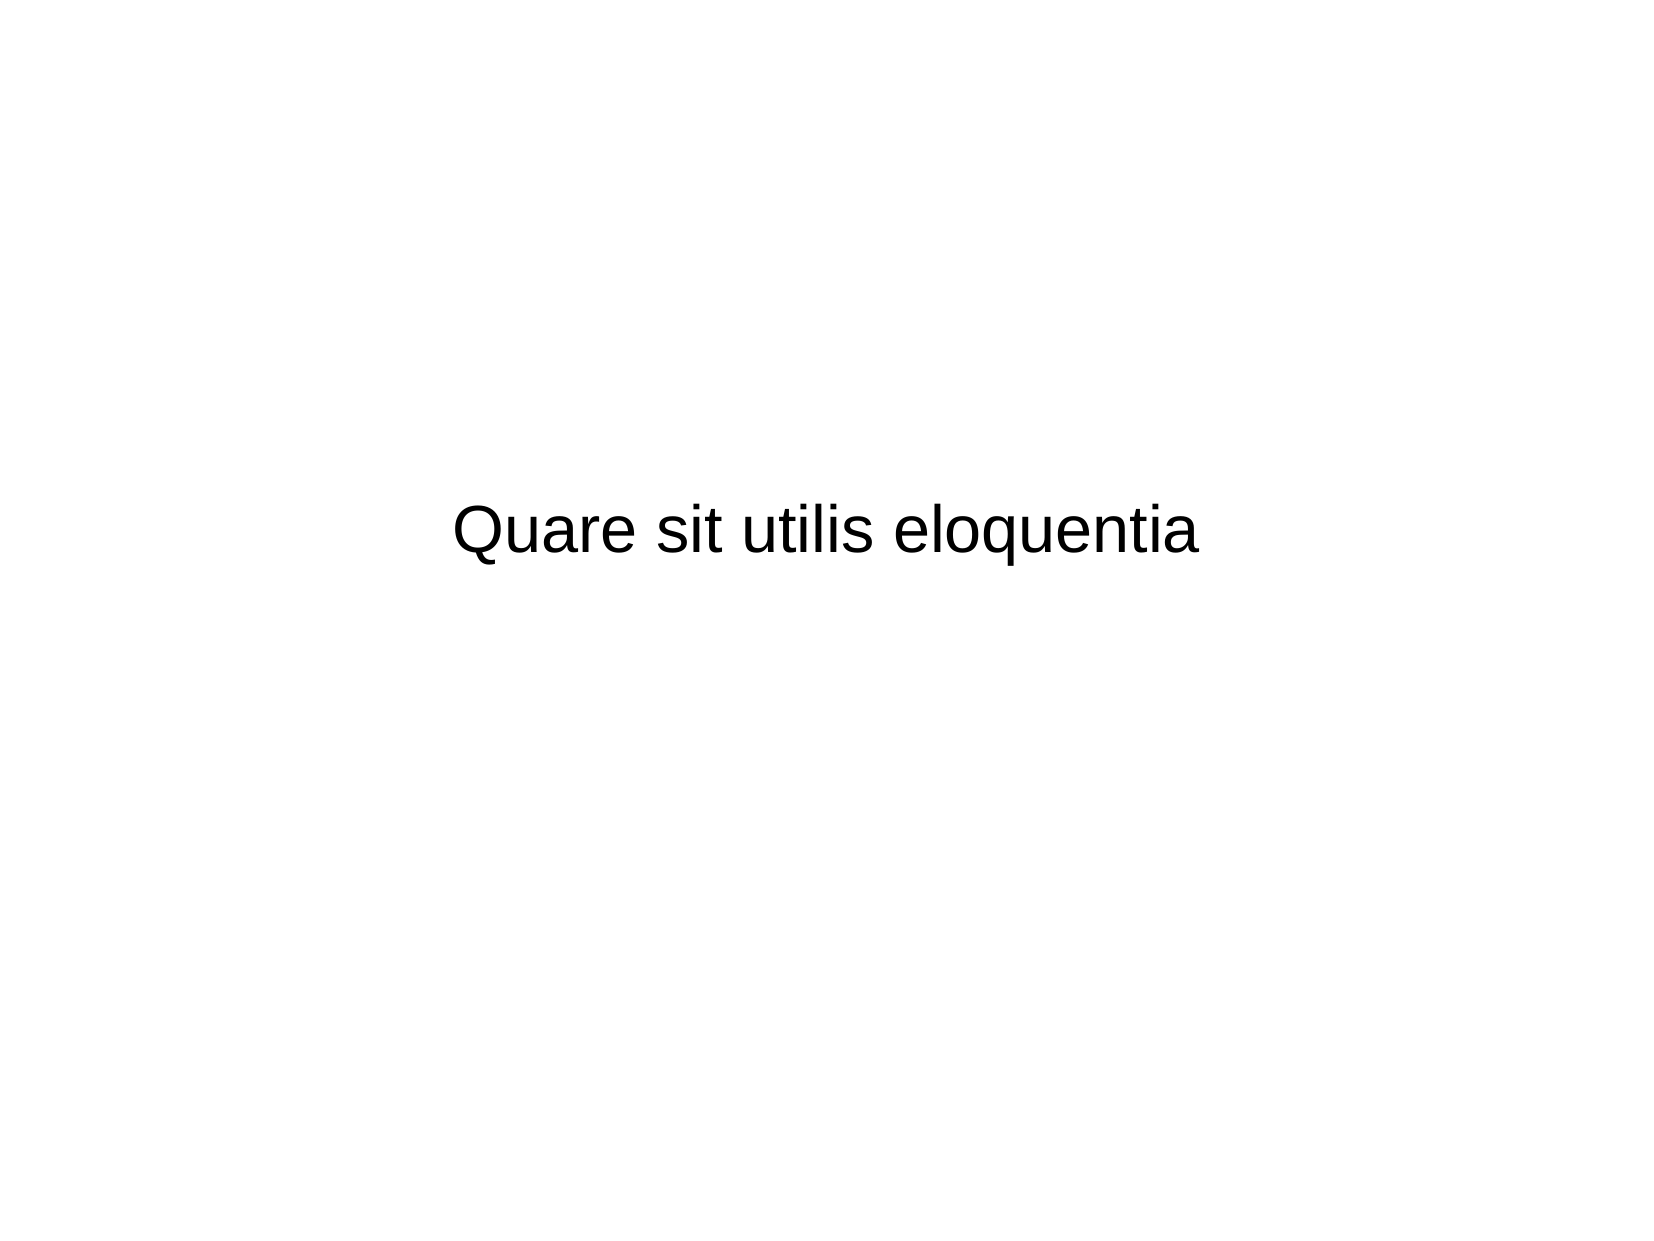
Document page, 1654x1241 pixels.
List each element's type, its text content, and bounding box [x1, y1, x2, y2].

subtitle Quare sit utilis eloquentia [82, 49, 1571, 1010]
